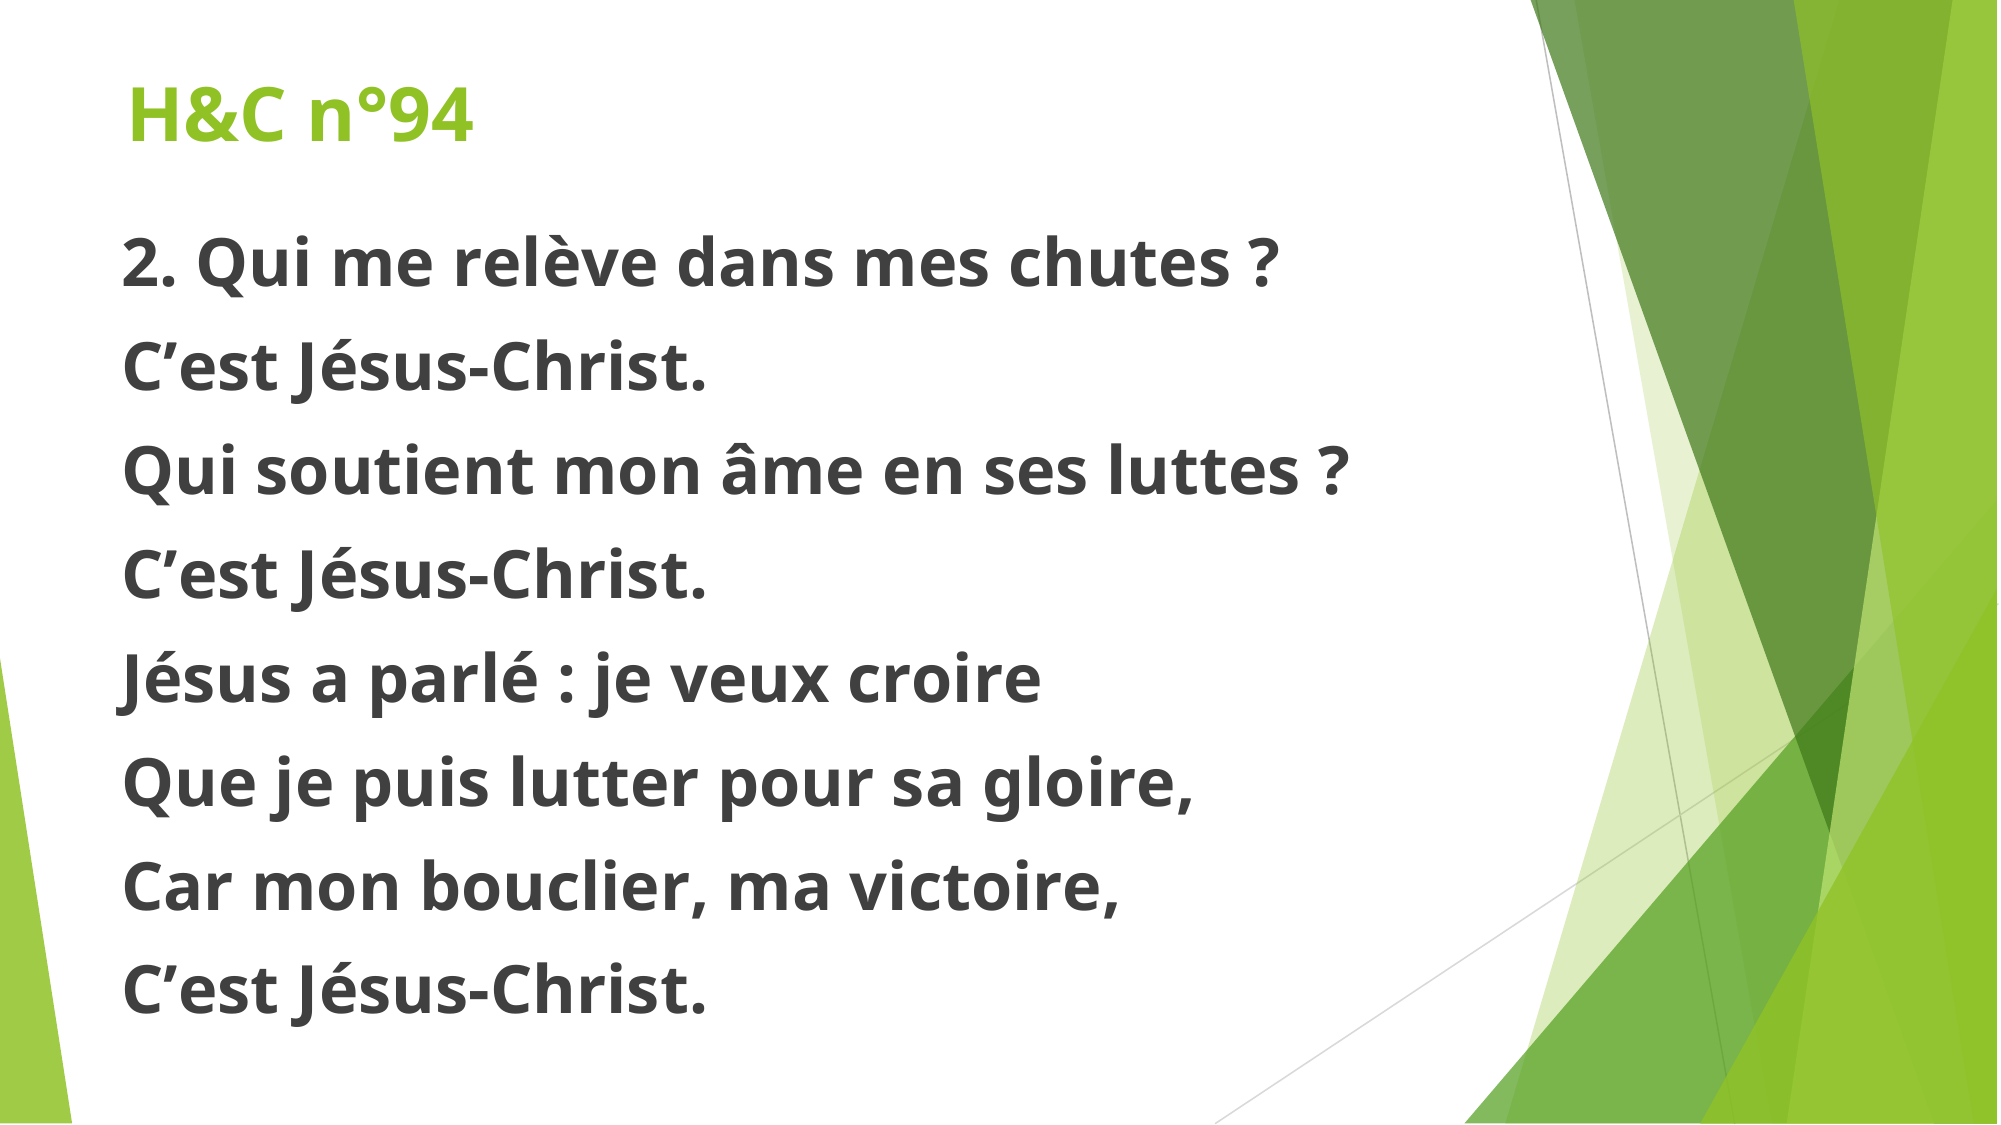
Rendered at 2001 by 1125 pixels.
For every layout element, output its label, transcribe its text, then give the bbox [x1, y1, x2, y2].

text_box H&C n°94 [111, 59, 1522, 154]
text_box 2. Qui me relève dans mes chutes ? C’est Jésus-Christ. Qui soutient mon âme en ses luttes ? C’est Jésus-Christ. Jésus a parlé : je veux croire Que je puis lutter pour sa gloire, Car mon bouclier, ma victoire, C’est Jésus-Christ. [106, 200, 1961, 1075]
